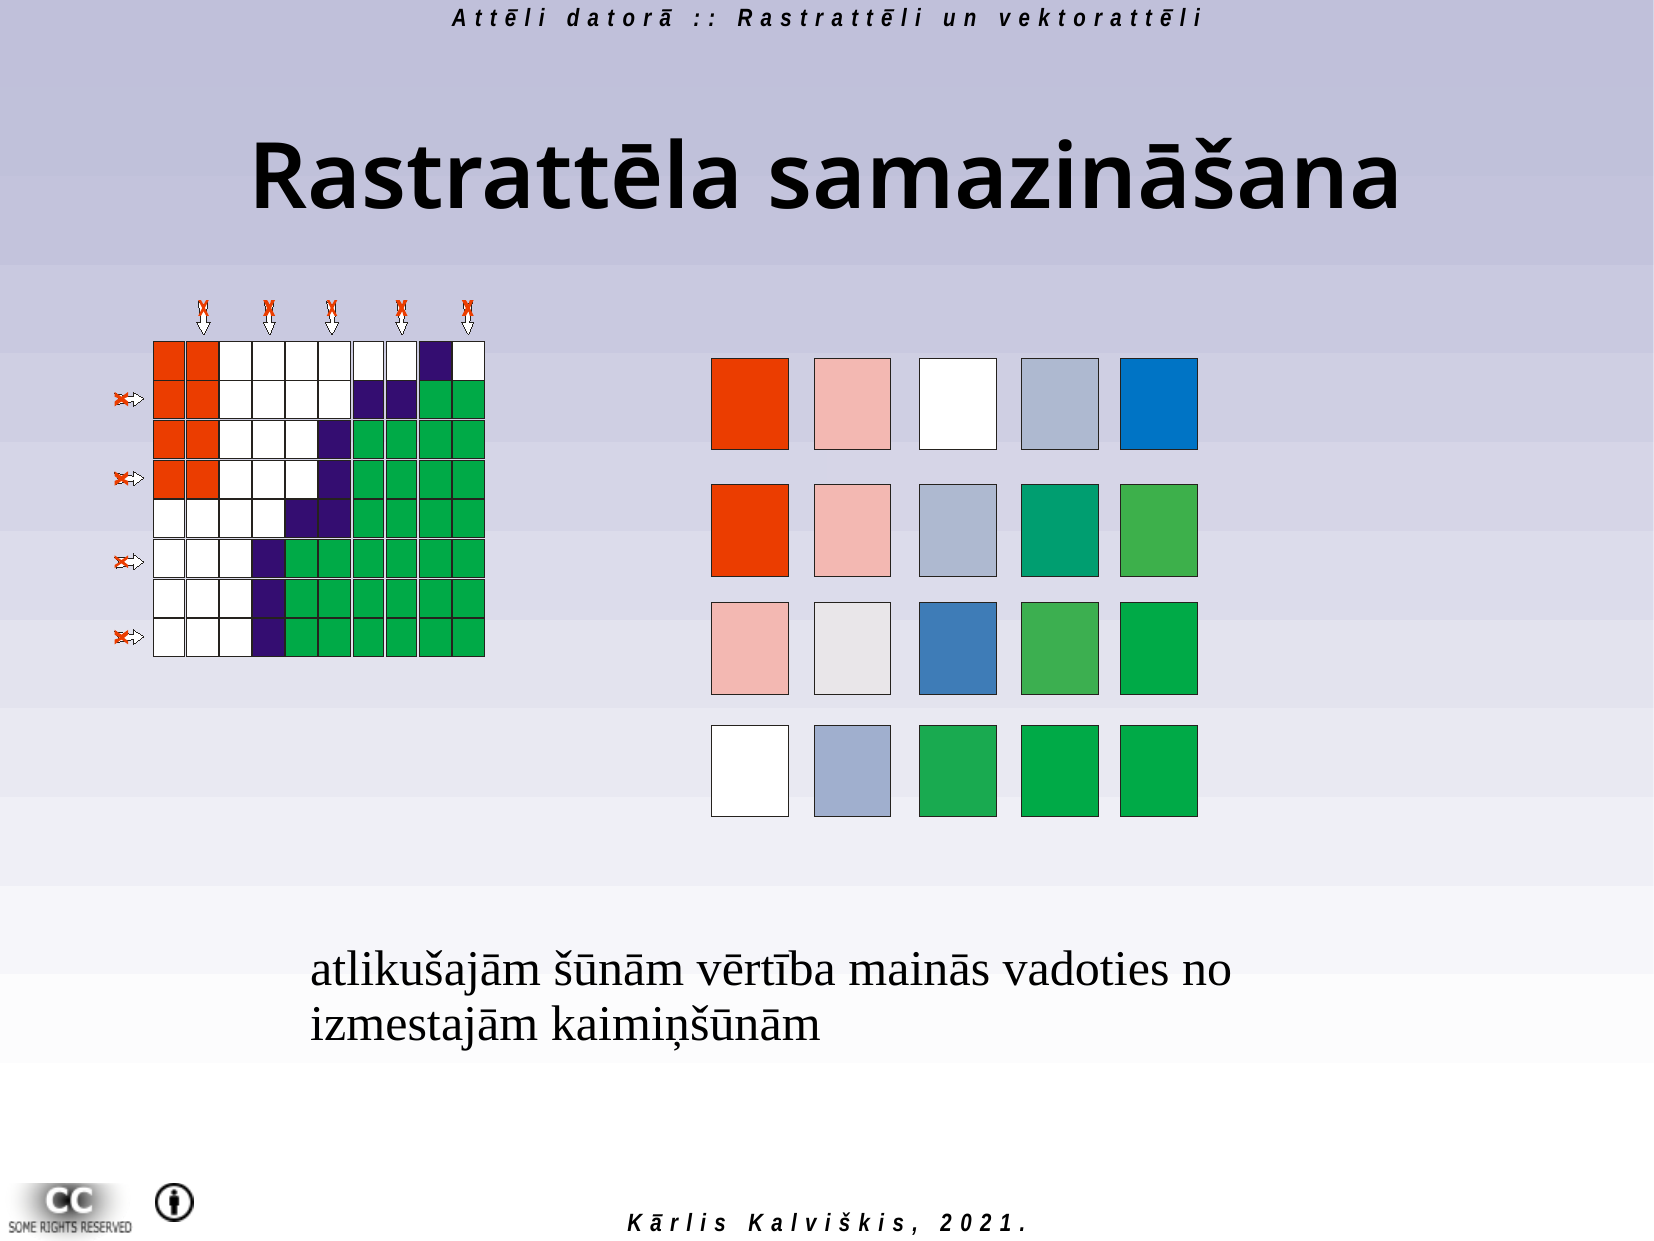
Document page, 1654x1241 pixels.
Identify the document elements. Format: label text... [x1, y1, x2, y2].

text_box [154, 580, 184, 617]
text_box [187, 500, 218, 537]
text_box [453, 580, 484, 617]
text_box [453, 500, 484, 537]
text_box [1022, 485, 1098, 576]
title Rastrattēla samazināšana [29, 49, 1625, 296]
text_box [387, 421, 416, 458]
text_box [286, 461, 317, 498]
text_box [354, 381, 383, 418]
text_box [114, 629, 144, 645]
text_box [319, 461, 350, 498]
text_box [319, 540, 350, 577]
picture [0, 0, 1654, 1241]
text_box [815, 359, 890, 449]
text_box [286, 580, 317, 617]
text_box [187, 619, 218, 656]
text_box [187, 342, 218, 380]
text_box [815, 603, 890, 694]
text_box [354, 342, 383, 380]
text_box [354, 500, 383, 537]
text_box [712, 726, 788, 816]
text_box [114, 553, 144, 570]
text_box [420, 580, 451, 617]
text_box [154, 619, 184, 656]
text_box [187, 580, 218, 617]
text_box [286, 381, 317, 418]
text_box [712, 603, 788, 694]
text_box [286, 421, 317, 458]
text_box [420, 540, 451, 577]
text_box [114, 392, 144, 407]
text_box [453, 540, 484, 577]
text_box [220, 421, 251, 458]
text_box [154, 381, 184, 418]
text_box [196, 300, 211, 335]
text_box [387, 580, 416, 617]
text_box [420, 500, 451, 537]
text_box [220, 619, 251, 656]
text_box [286, 342, 317, 380]
text_box [1121, 603, 1197, 694]
text_box [187, 421, 218, 458]
text_box [354, 421, 383, 458]
text_box [920, 726, 996, 816]
text_box [319, 342, 350, 380]
text_box [253, 381, 284, 418]
text_box [253, 342, 284, 380]
text_box [387, 381, 416, 418]
text_box [220, 540, 251, 577]
text_box [319, 580, 350, 617]
text_box [154, 421, 184, 458]
text_box [114, 471, 144, 486]
text_box [220, 342, 251, 380]
text_box [420, 342, 451, 380]
text_box [220, 461, 251, 498]
text_box [815, 726, 890, 816]
text_box [420, 381, 451, 418]
text_box [253, 619, 284, 656]
text_box [420, 421, 451, 458]
text_box [154, 461, 184, 498]
text_box [420, 619, 451, 656]
text_box [1022, 726, 1098, 816]
text_box [461, 300, 474, 335]
text_box [354, 580, 383, 617]
text_box [154, 540, 184, 577]
text_box [1121, 726, 1197, 816]
text_box [354, 619, 383, 656]
text_box [387, 540, 416, 577]
text_box [387, 461, 416, 498]
text_box [387, 342, 416, 380]
text_box [1121, 359, 1197, 449]
text_box [253, 580, 284, 617]
text_box [253, 500, 284, 537]
text_box [420, 461, 451, 498]
text_box [354, 461, 383, 498]
text_box [453, 421, 484, 458]
text_box [325, 300, 339, 335]
text_box [920, 359, 996, 449]
text_box [453, 381, 484, 418]
text_box [453, 342, 484, 380]
text_box [453, 461, 484, 498]
text_box [220, 580, 251, 617]
text_box [220, 381, 251, 418]
text_box [253, 540, 284, 577]
text_box [920, 485, 996, 576]
text_box [253, 461, 284, 498]
text_box [319, 421, 350, 458]
text_box [187, 540, 218, 577]
text_box [395, 300, 408, 335]
text_box [920, 603, 996, 694]
text_box [1022, 359, 1098, 449]
text_box [286, 540, 317, 577]
text_box [154, 342, 184, 380]
text_box [286, 500, 317, 537]
text_box [319, 381, 350, 418]
text_box [387, 619, 416, 656]
text_box [319, 500, 350, 537]
text_box [220, 500, 251, 537]
text_box atlikušajām šūnām vērtība mainās vadoties no izmestajām kaimiņšūnām [310, 940, 1344, 1110]
text_box [286, 619, 317, 656]
text_box [712, 359, 788, 449]
text_box [187, 381, 218, 418]
text_box [354, 540, 383, 577]
text_box [154, 500, 184, 537]
text_box [387, 500, 416, 537]
text_box [453, 619, 484, 656]
text_box [1121, 485, 1197, 576]
text_box [187, 461, 218, 498]
text_box [712, 485, 788, 576]
text_box [319, 619, 350, 656]
text_box [253, 421, 284, 458]
text_box [1022, 603, 1098, 694]
text_box [263, 300, 276, 335]
text_box [815, 485, 890, 576]
